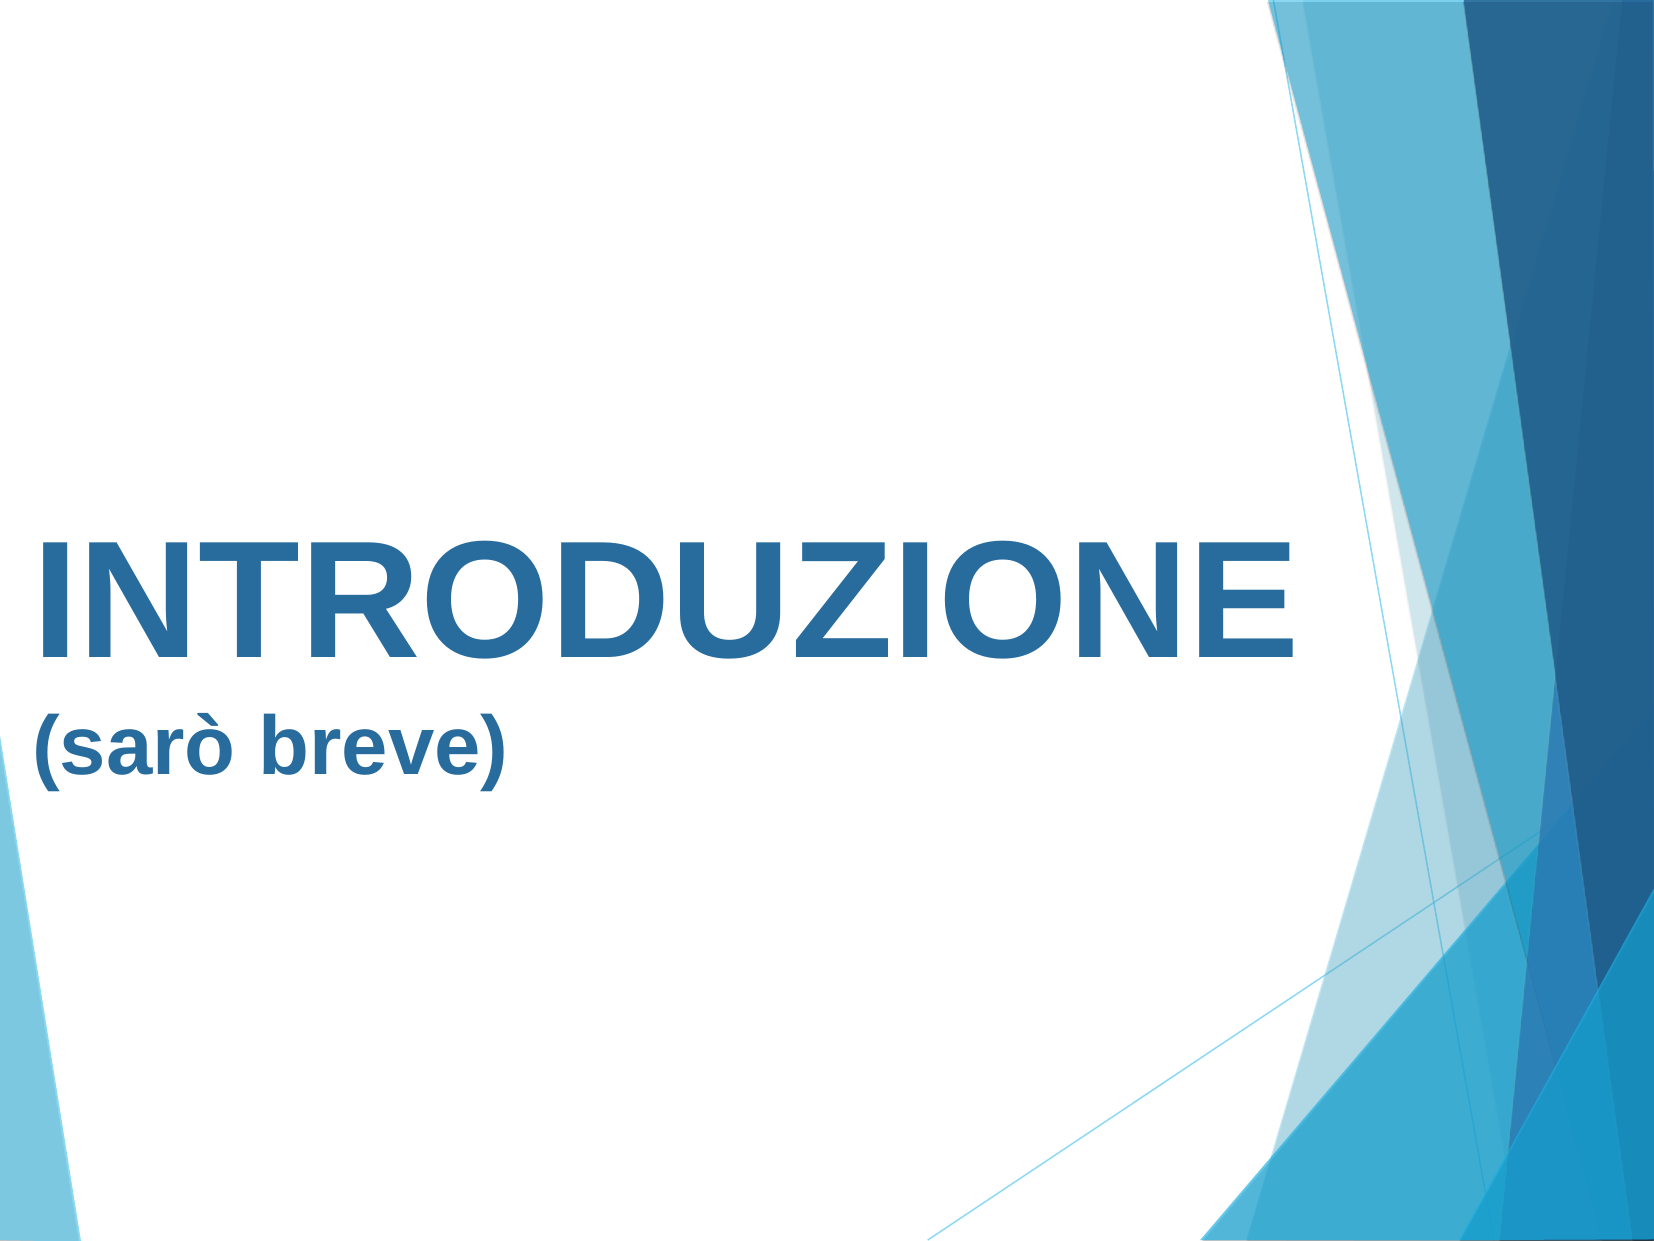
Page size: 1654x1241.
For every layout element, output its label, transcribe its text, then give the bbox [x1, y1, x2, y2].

text_box INTRODUZIONE (sarò breve) [17, 483, 1388, 799]
